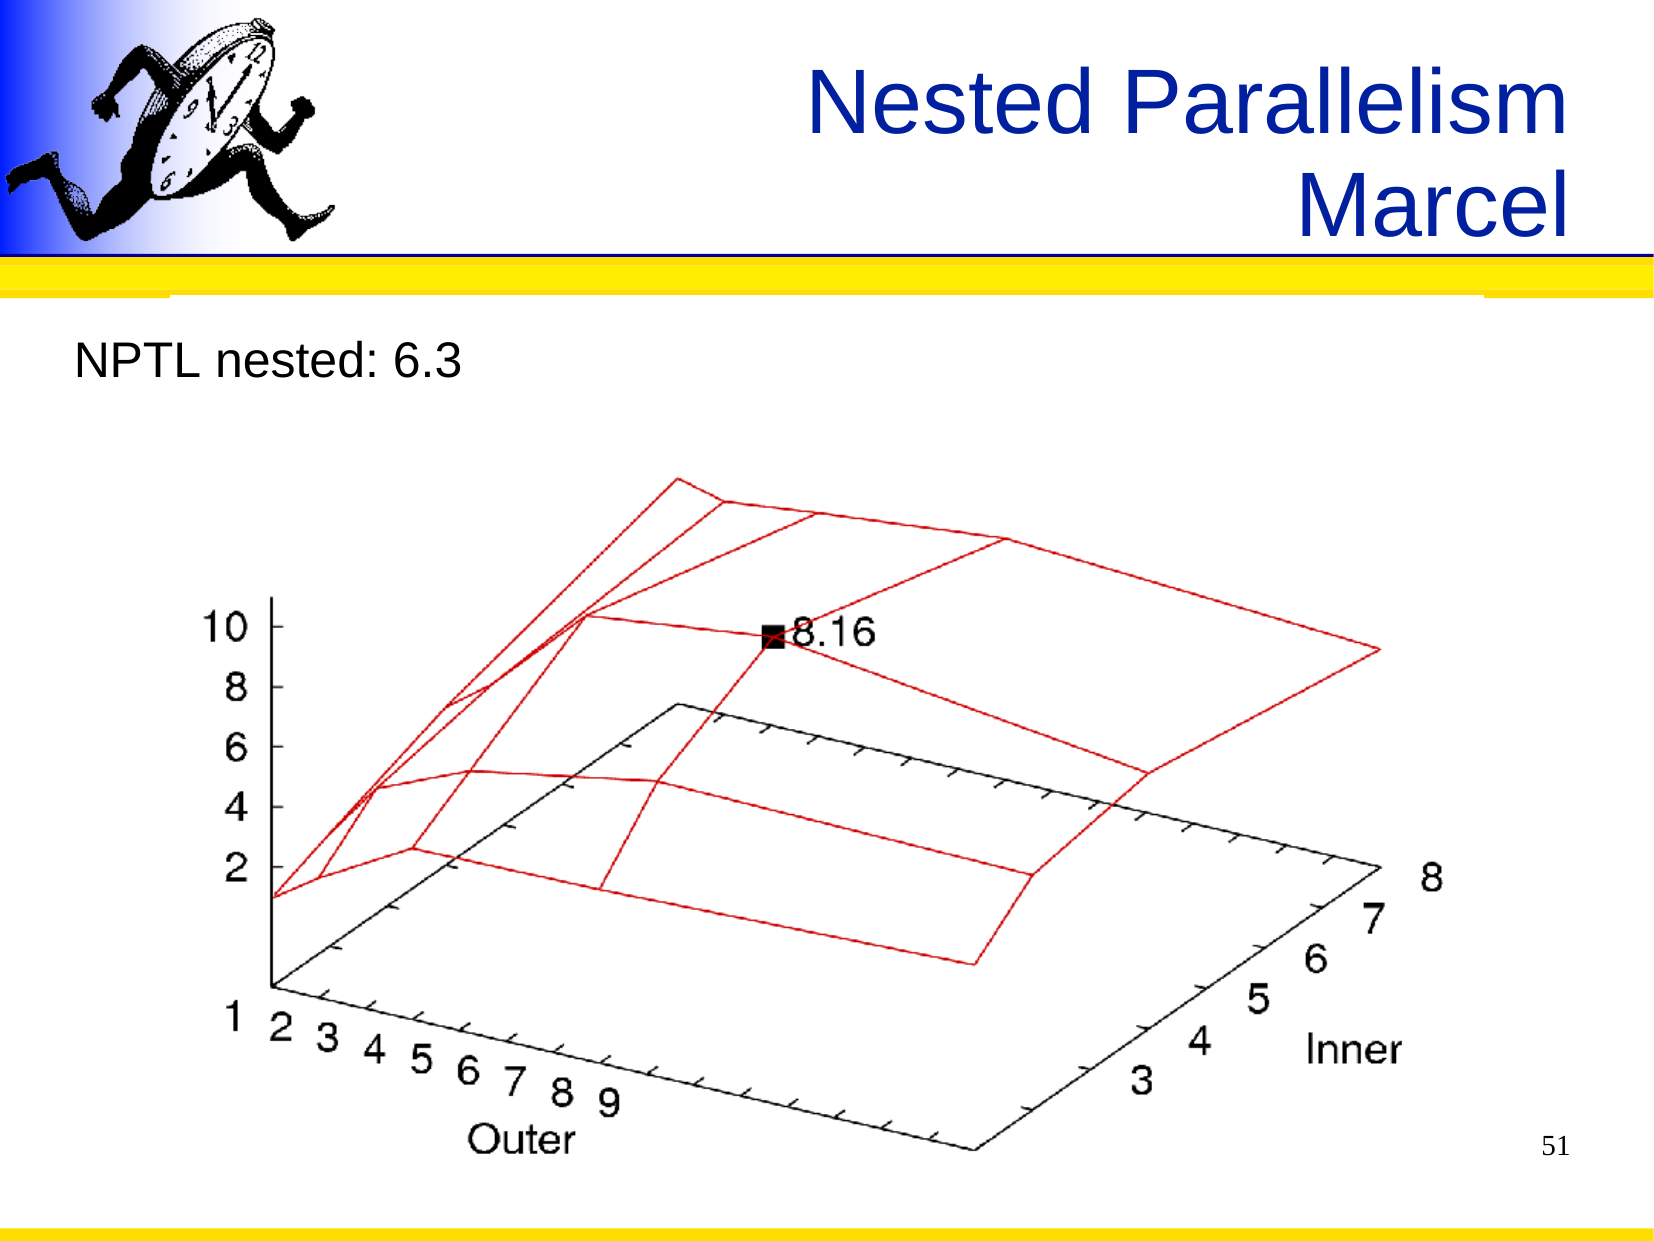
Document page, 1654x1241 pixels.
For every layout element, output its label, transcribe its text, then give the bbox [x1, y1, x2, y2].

picture [170, 295, 1484, 1216]
title Nested Parallelism Marcel [372, 50, 1571, 256]
picture [4, 9, 343, 253]
text_box NPTL nested: 6.3 [59, 324, 562, 452]
